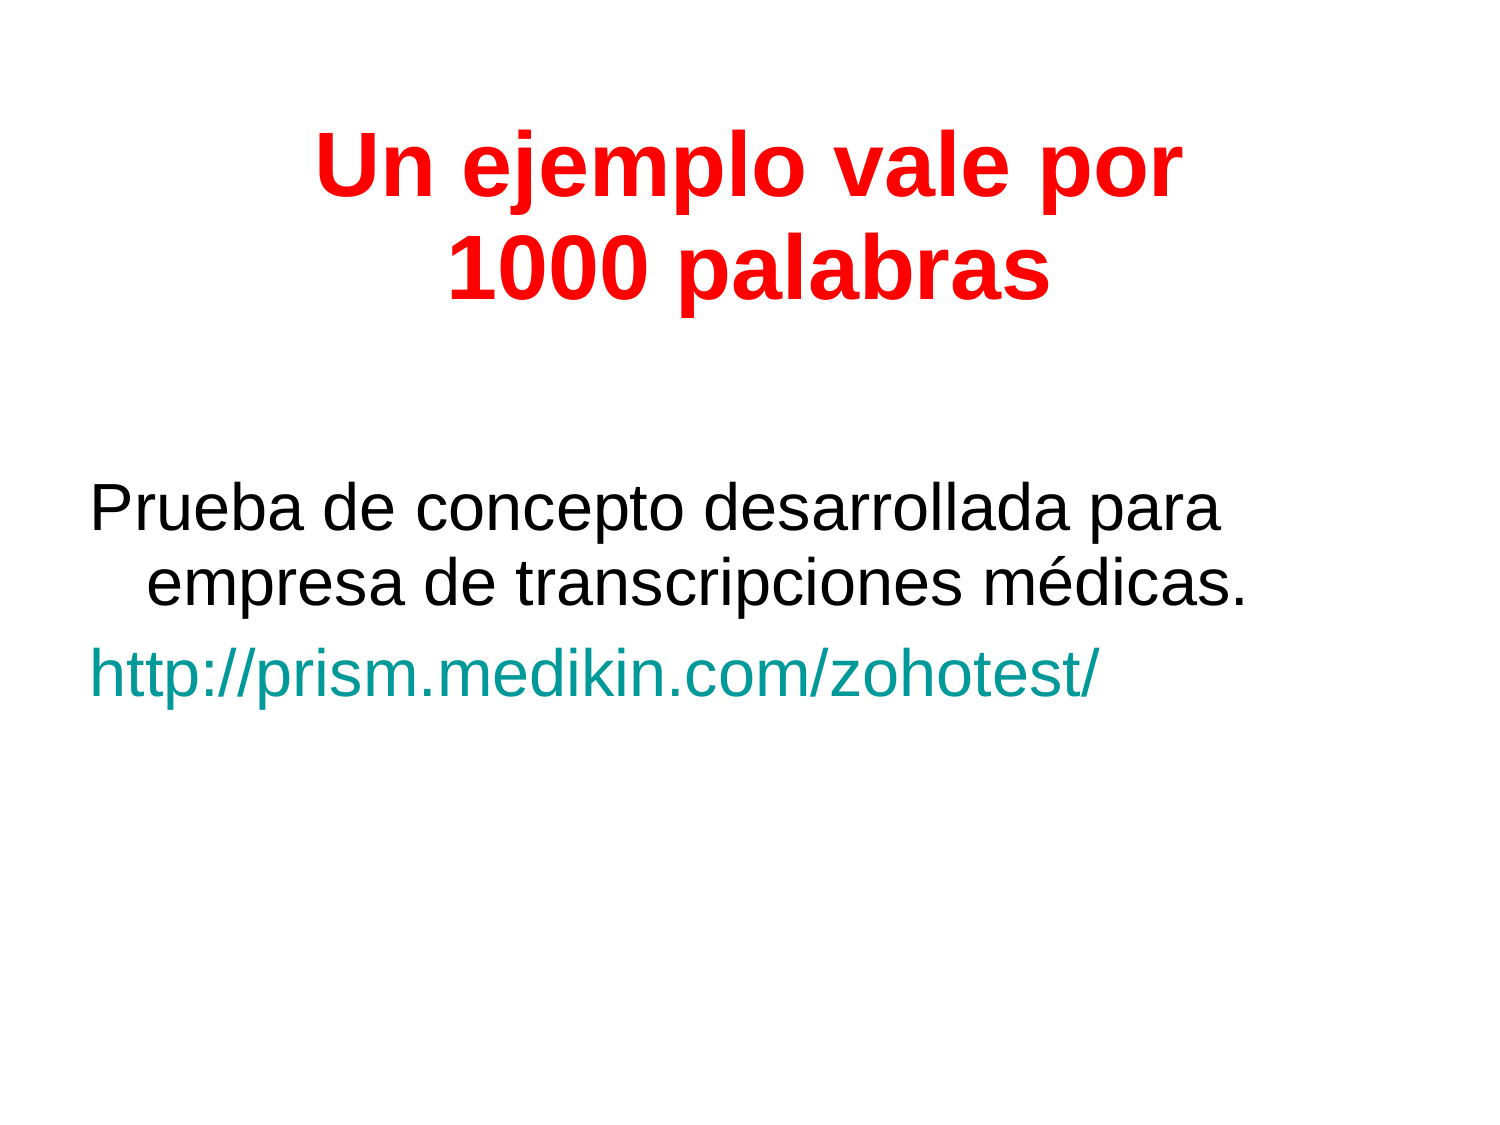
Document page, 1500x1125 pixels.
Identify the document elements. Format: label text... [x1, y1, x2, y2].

list Prueba de concepto desarrollada para empresa de transcripciones médicas. http://prism.medikin.com/zohotest/ [75, 462, 1426, 1005]
title Un ejemplo vale por 1000 palabras [75, 45, 1426, 388]
